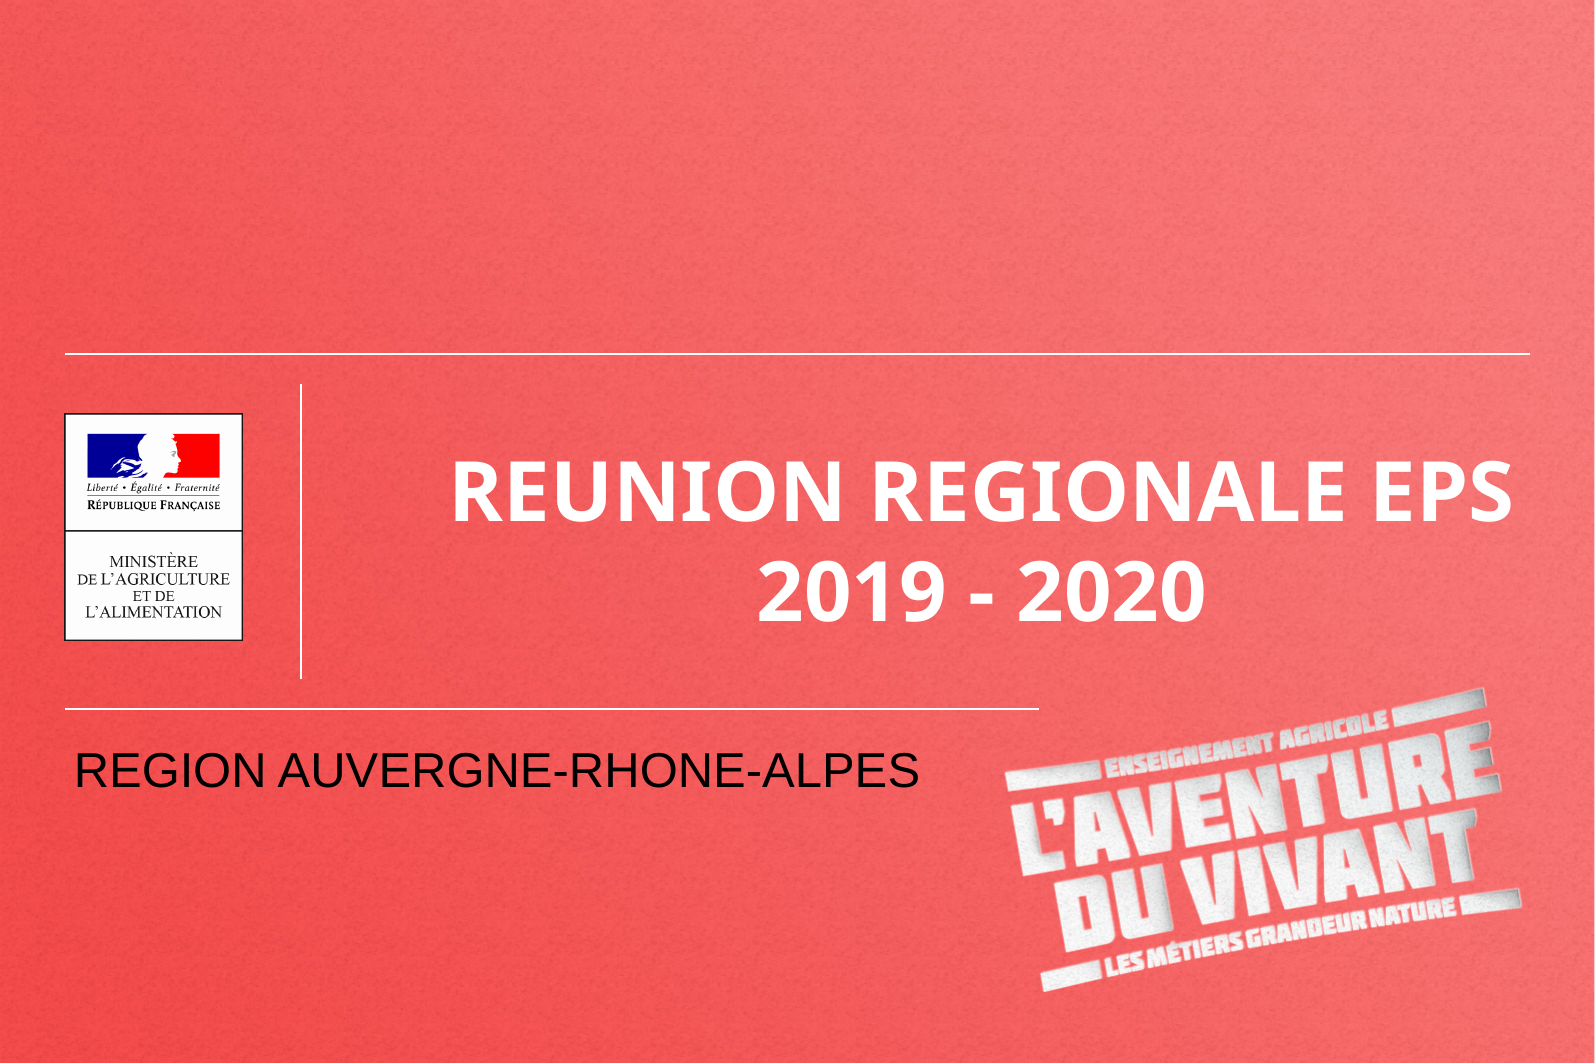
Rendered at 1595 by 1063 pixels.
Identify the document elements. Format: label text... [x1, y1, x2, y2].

title REUNION REGIONALE EPS 2019 - 2020 [398, 430, 1536, 746]
picture [0, 0, 1595, 1063]
list REGION AUVERGNE-RHONE-ALPES [59, 738, 945, 1063]
